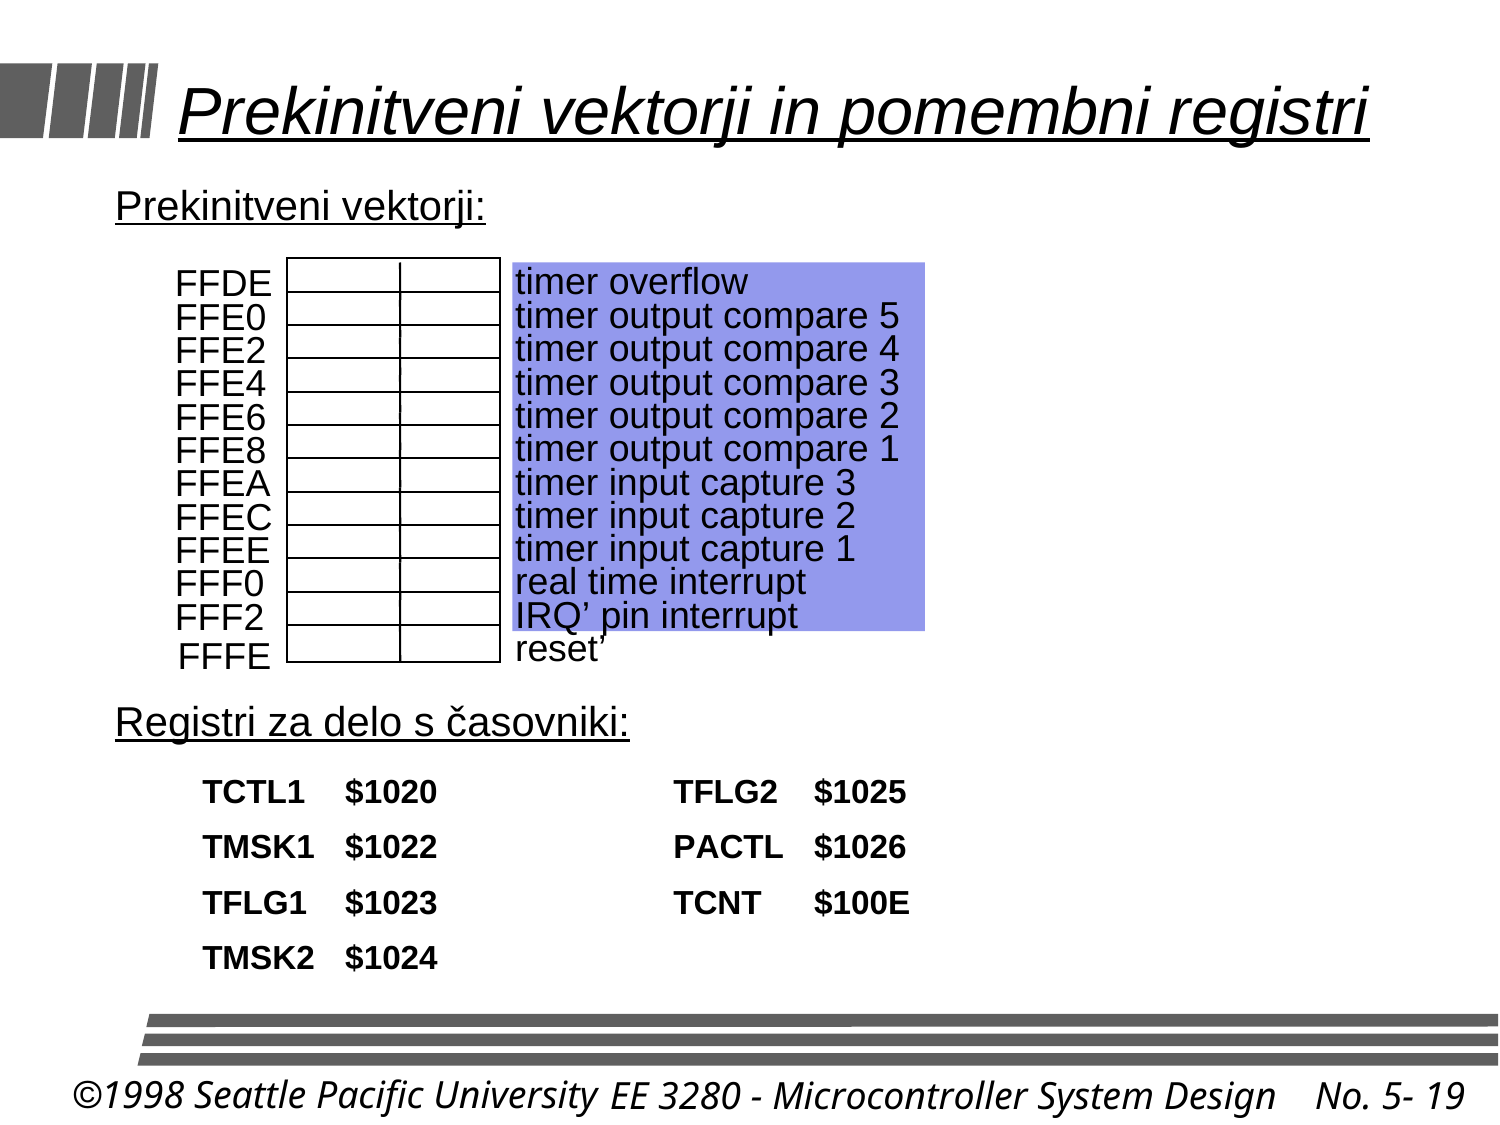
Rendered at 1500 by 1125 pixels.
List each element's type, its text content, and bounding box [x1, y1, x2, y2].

text_box FFE8 [160, 418, 282, 451]
table_cell TMSK1 [188, 818, 330, 873]
text_box Registri za delo s časovniki: [99, 687, 663, 754]
table_cell $1024 [330, 929, 659, 1004]
text_box FFF0 [248, 573, 259, 585]
text_box timer output compare 4 [500, 316, 916, 349]
text_box Prekinitveni vektorji: [99, 170, 576, 237]
table_header TFLG2 [659, 763, 799, 818]
table_cell $1026 [799, 818, 926, 873]
table_cell TMSK2 [188, 929, 330, 1004]
table_cell $100E [799, 873, 926, 929]
text_box timer output compare 1 [500, 416, 916, 478]
text_box [764, 262, 925, 632]
text_box FFFE [162, 624, 287, 686]
text_box FFF0 [160, 551, 280, 585]
text_box timer output compare 3 [500, 349, 916, 383]
title Prekinitveni vektorji in pomembni registri [162, 60, 1498, 156]
text_box FFE8 [251, 439, 260, 448]
table_cell PACTL [659, 818, 799, 873]
text_box FFE0 [160, 285, 282, 318]
table_cell $1022 [330, 818, 659, 873]
text_box FFEE [160, 518, 286, 579]
table_cell $1023 [330, 873, 659, 929]
text_box timer input capture 1 [500, 516, 872, 578]
text_box reset’ [500, 616, 622, 678]
table_cell [659, 929, 799, 1004]
text_box FFE6 [160, 385, 282, 418]
text_box FFEA [160, 451, 286, 485]
text_box IRQ’ pin interrupt [500, 583, 814, 644]
text_box FFDE [160, 251, 288, 313]
table_cell [799, 929, 926, 1004]
table_header $1020 [330, 763, 659, 818]
text_box [287, 258, 500, 663]
table_header TCTL1 [188, 763, 330, 818]
text_box timer input capture 3 [500, 449, 872, 483]
text_box real time interrupt [500, 549, 822, 611]
text_box FFE0 [250, 307, 261, 318]
text_box FFEA [253, 473, 262, 485]
text_box timer input capture 2 [500, 483, 872, 516]
text_box FFF2 [160, 585, 280, 646]
text_box FFEC [160, 485, 288, 546]
text_box FFE4 [160, 351, 282, 385]
table_header $1025 [799, 763, 926, 818]
table_cell TCNT [659, 873, 799, 929]
text_box FFDE [227, 273, 242, 285]
text_box timer output compare 2 [500, 383, 916, 416]
text_box timer output compare 5 [500, 283, 916, 316]
table_cell TFLG1 [188, 873, 330, 929]
text_box FFE2 [160, 318, 282, 351]
text_box timer overflow [500, 249, 764, 283]
